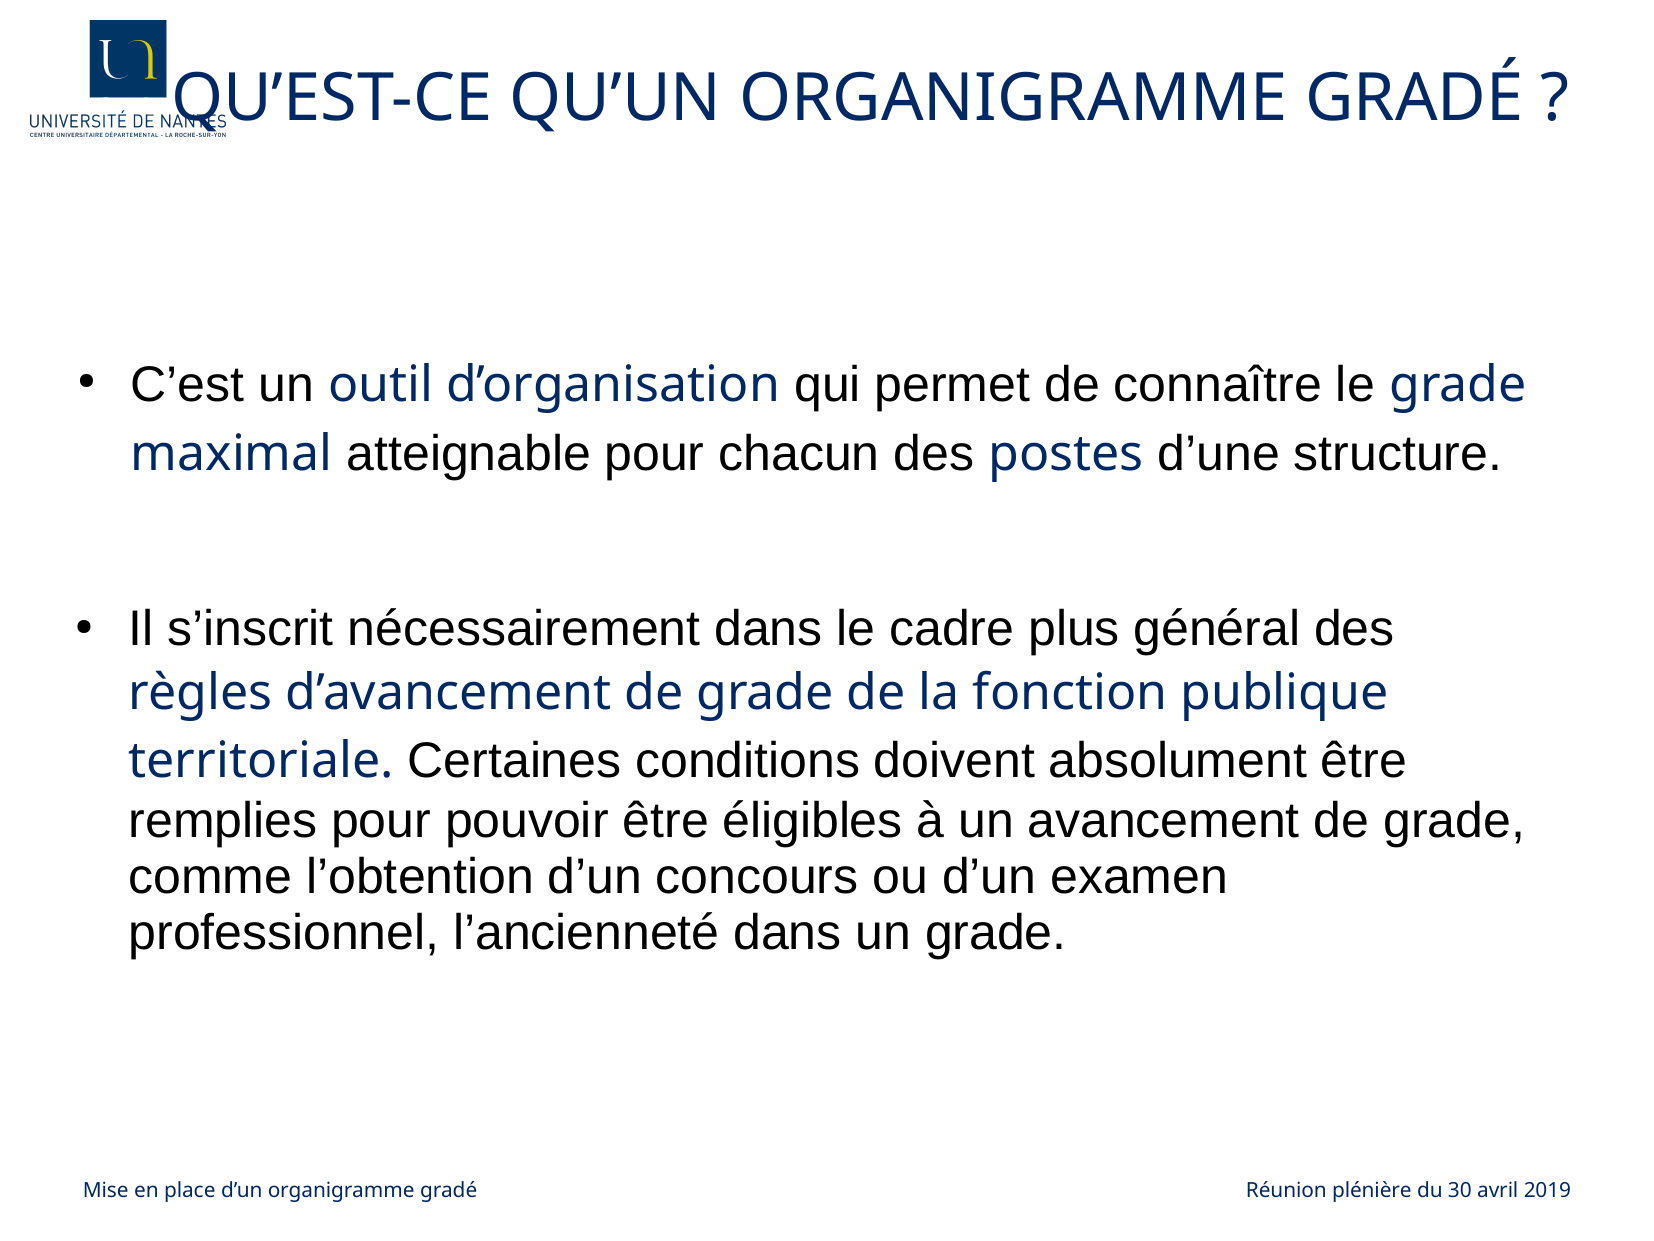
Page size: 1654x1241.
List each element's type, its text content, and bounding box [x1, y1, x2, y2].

title Qu’est-ce qu’un organigramme gradé ? [82, 49, 1571, 257]
list Il s’inscrit nécessairement dans le cadre plus général des règles d’avancement de grade de la fonction publique territoriale. Certaines conditions doivent absolument être remplies pour pouvoir être éligibles à un avancement de grade, comme l’obtention d’un concours ou d’un examen professionnel, l’ancienneté dans un grade. [57, 600, 1546, 961]
picture [30, 20, 226, 137]
list C’est un outil d’organisation qui permet de connaître le grade maximal atteignable pour chacun des postes d’une structure. [60, 348, 1549, 502]
